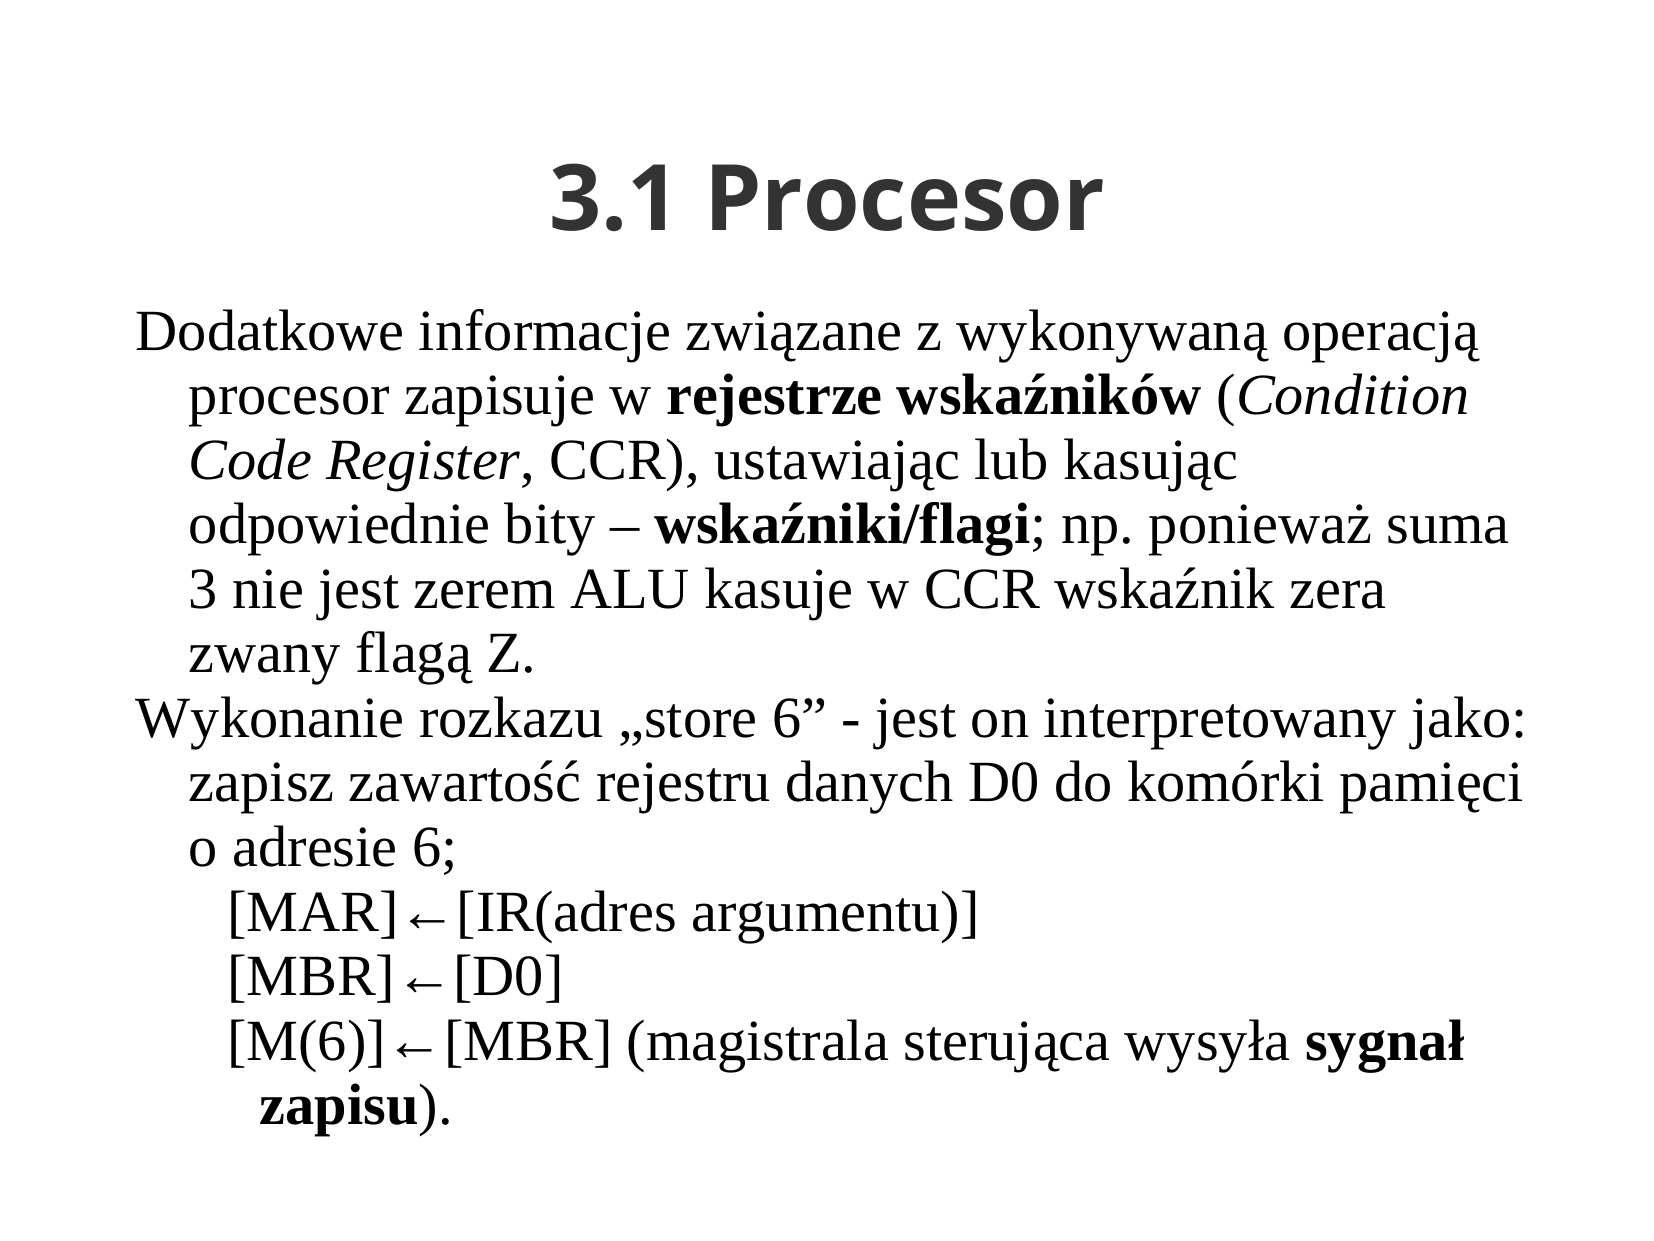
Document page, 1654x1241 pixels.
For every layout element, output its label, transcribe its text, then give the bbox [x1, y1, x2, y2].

title 3.1 Procesor [121, 91, 1534, 299]
list Dodatkowe informacje związane z wykonywaną operacją procesor zapisuje w rejestrze wskaźników (Condition Code Register, CCR), ustawiając lub kasując odpowiednie bity – wskaźniki/flagi; np. ponieważ suma 3 nie jest zerem ALU kasuje w CCR wskaźnik zera zwany flagą Z. Wykonanie rozkazu „store 6” - jest on interpretowany jako: zapisz zawartość rejestru danych D0 do komórki pamięci o adresie 6; [MAR]←[IR(adres argumentu)] [MBR]←[D0] [M(6)]←[MBR] (magistrala sterująca wysyła sygnał zapisu). [118, 298, 1531, 1154]
